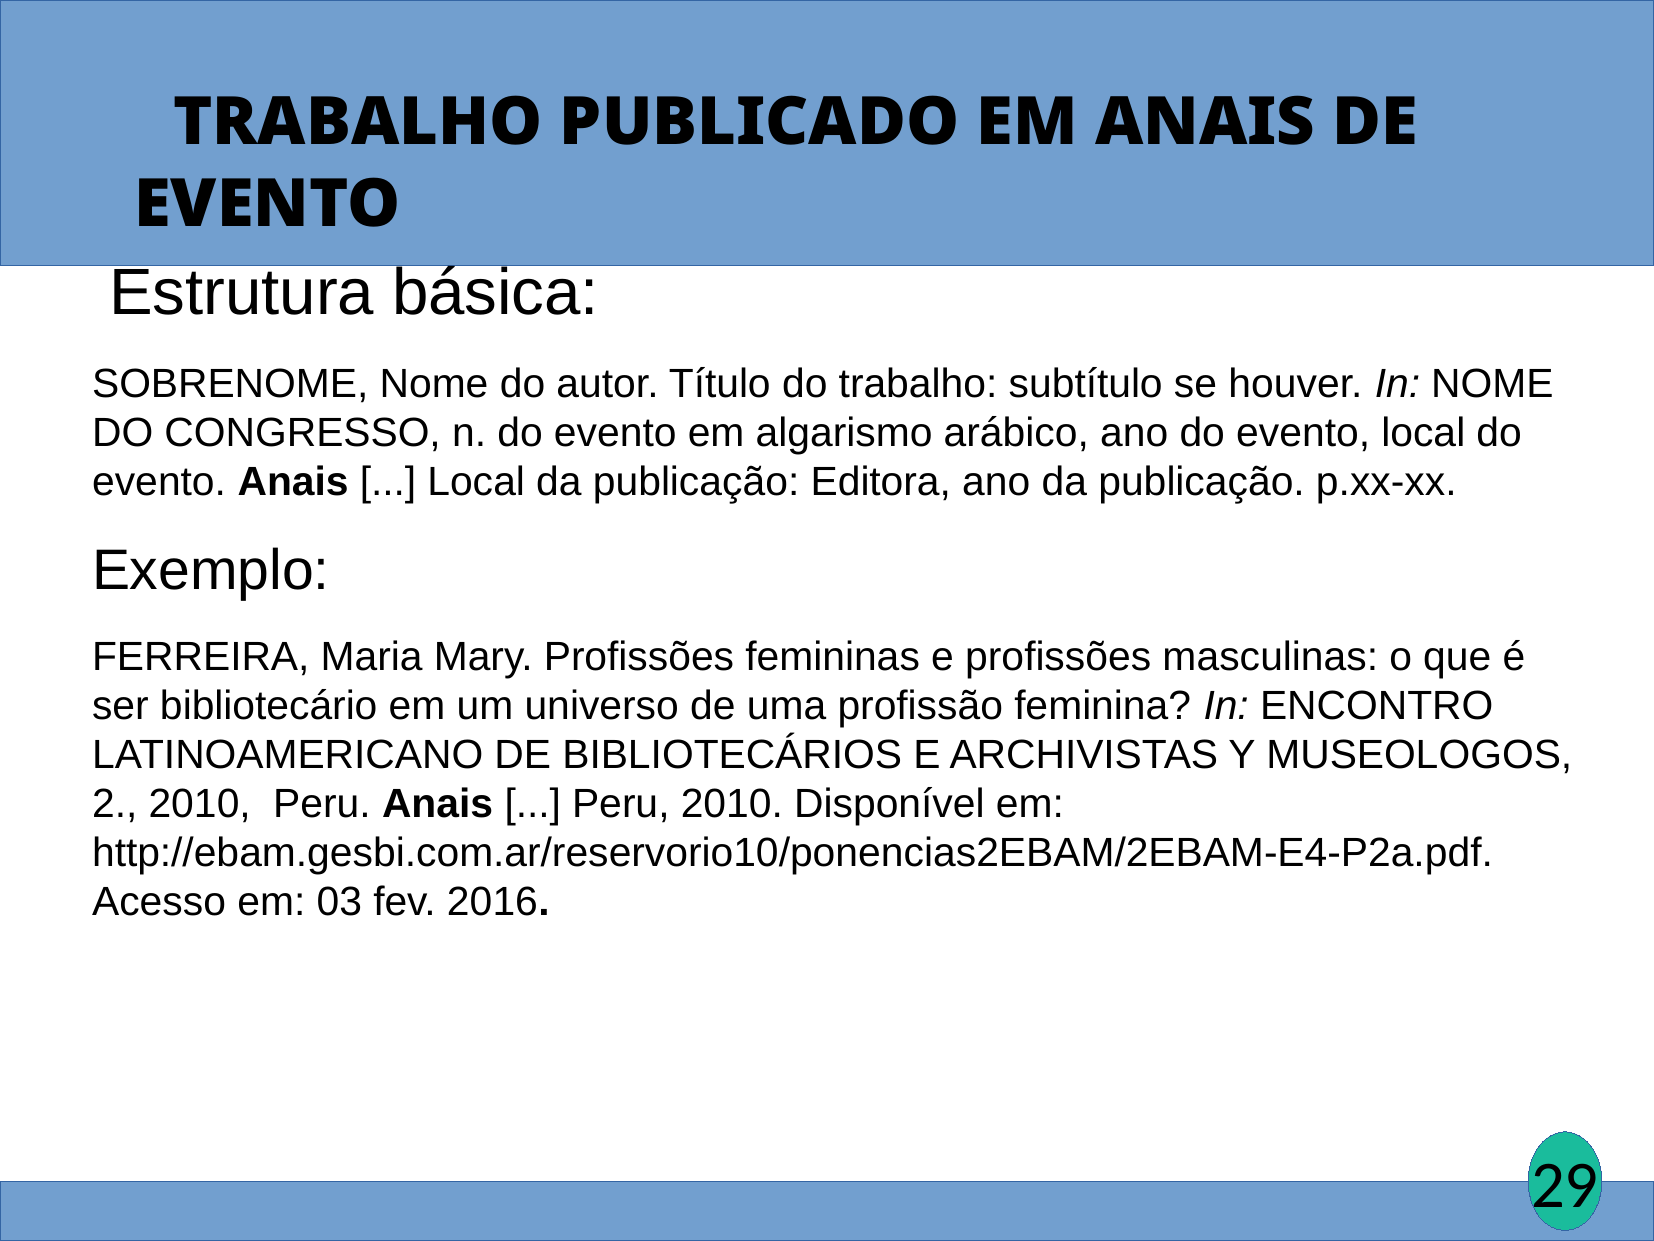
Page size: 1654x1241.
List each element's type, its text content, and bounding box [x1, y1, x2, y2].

list Estrutura básica: SOBRENOME, Nome do autor. Título do trabalho: subtítulo se houver. In: NOME DO CONGRESSO, n. do evento em algarismo arábico, ano do evento, local do evento. Anais [...] Local da publicação: Editora, ano da publicação. p.xx-xx. Exemplo: FERREIRA, Maria Mary. Profissões femininas e profissões masculinas: o que é ser bibliotecário em um universo de uma profissão feminina? In: ENCONTRO LATINOAMERICANO DE BIBLIOTECÁRIOS E ARCHIVISTAS Y MUSEOLOGOS, 2., 2010, Peru. Anais [...] Peru, 2010. Disponível em: http://ebam.gesbi.com.ar/reservorio10/ponencias2EBAM/2EBAM-E4-P2a.pdf. Acesso em: 03 fev. 2016. [92, 249, 1581, 969]
title TRABALHO PUBLICADO EM ANAIS DE EVENTO [134, 51, 1623, 259]
